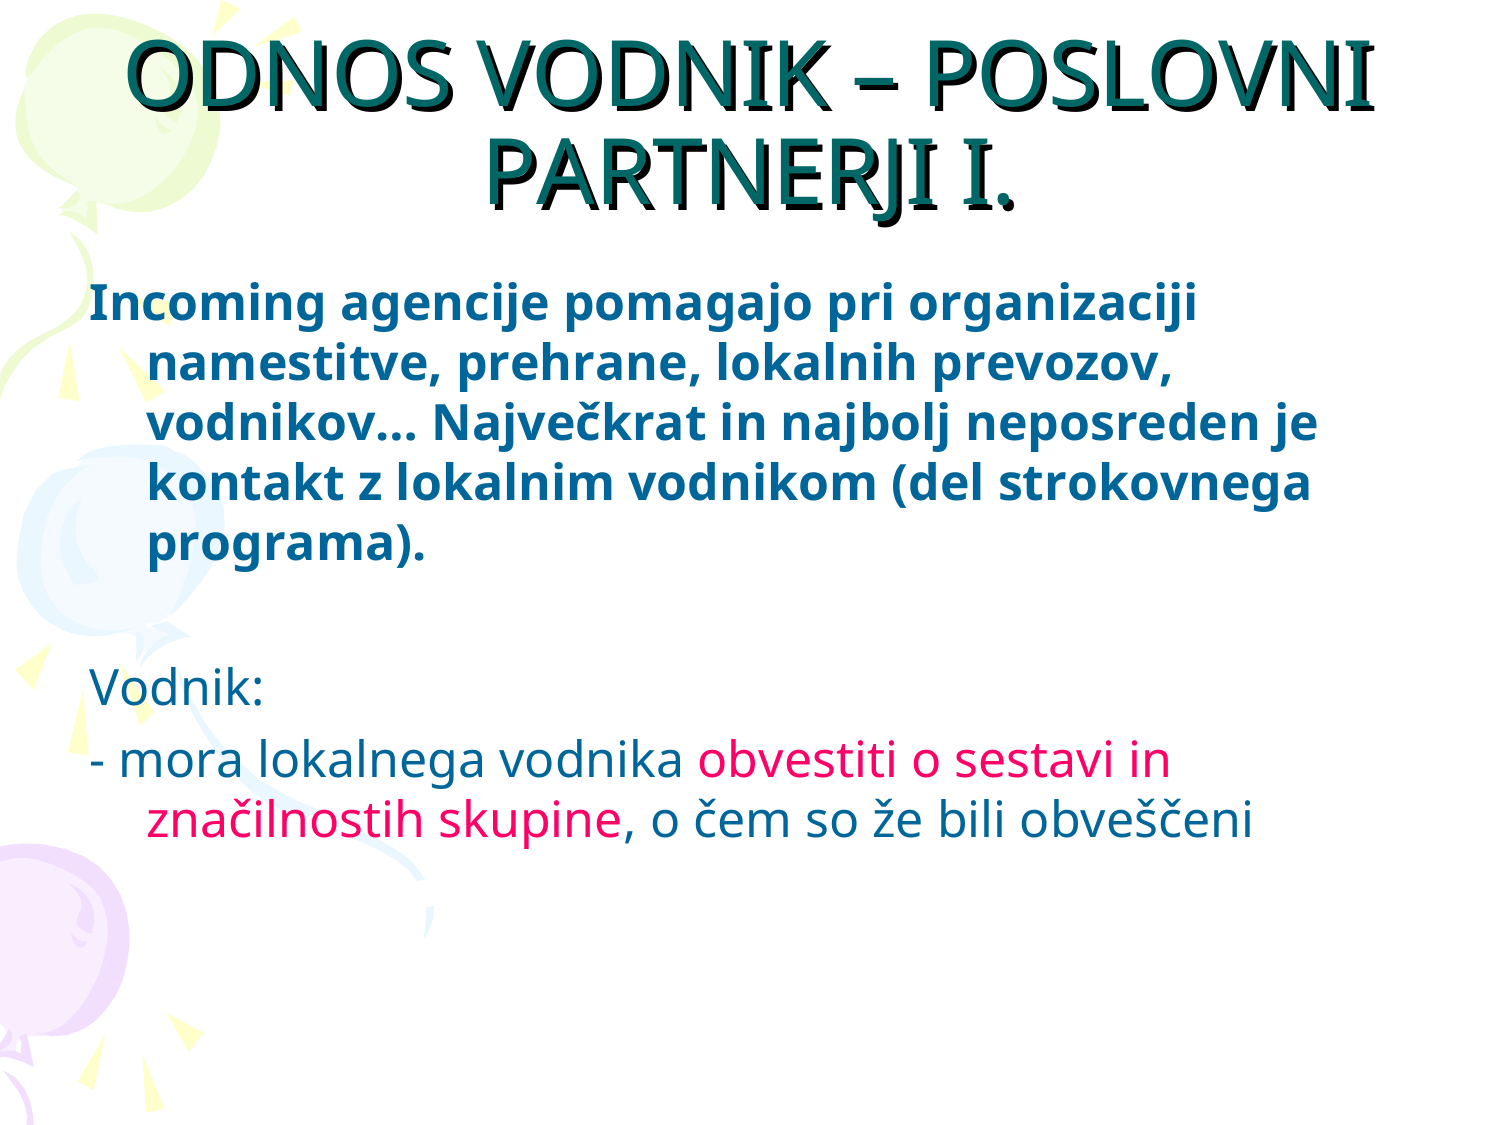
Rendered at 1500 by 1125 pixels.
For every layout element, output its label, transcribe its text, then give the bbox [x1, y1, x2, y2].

list Incoming agencije pomagajo pri organizaciji namestitve, prehrane, lokalnih prevozov, vodnikov… Največkrat in najbolj neposreden je kontakt z lokalnim vodnikom (del strokovnega programa). Vodnik: - mora lokalnega vodnika obvestiti o sestavi in značilnostih skupine, o čem so že bili obveščeni [75, 262, 1426, 994]
title ODNOS VODNIK – POSLOVNI PARTNERJI I. [72, 16, 1426, 233]
